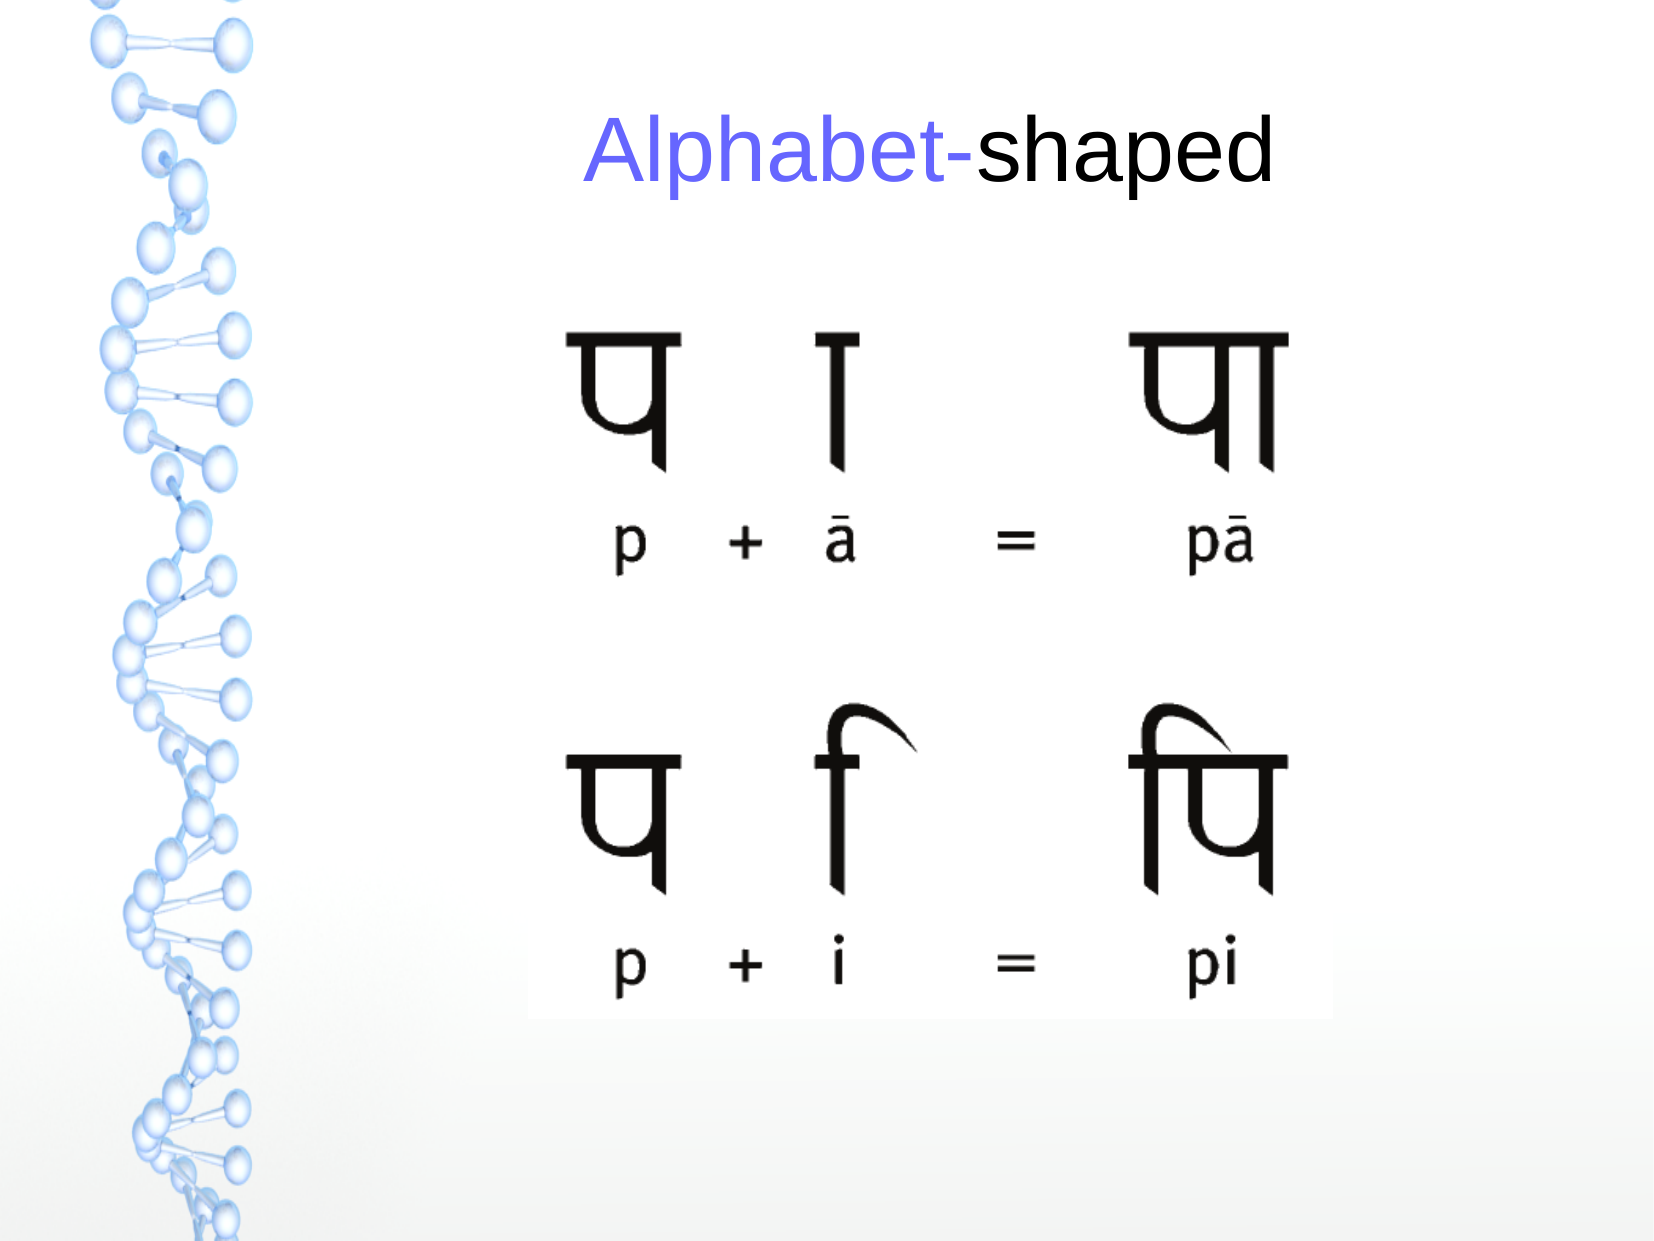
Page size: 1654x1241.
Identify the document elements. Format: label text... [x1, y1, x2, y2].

picture [0, 0, 1654, 1241]
title Alphabet-shaped [265, 47, 1595, 252]
